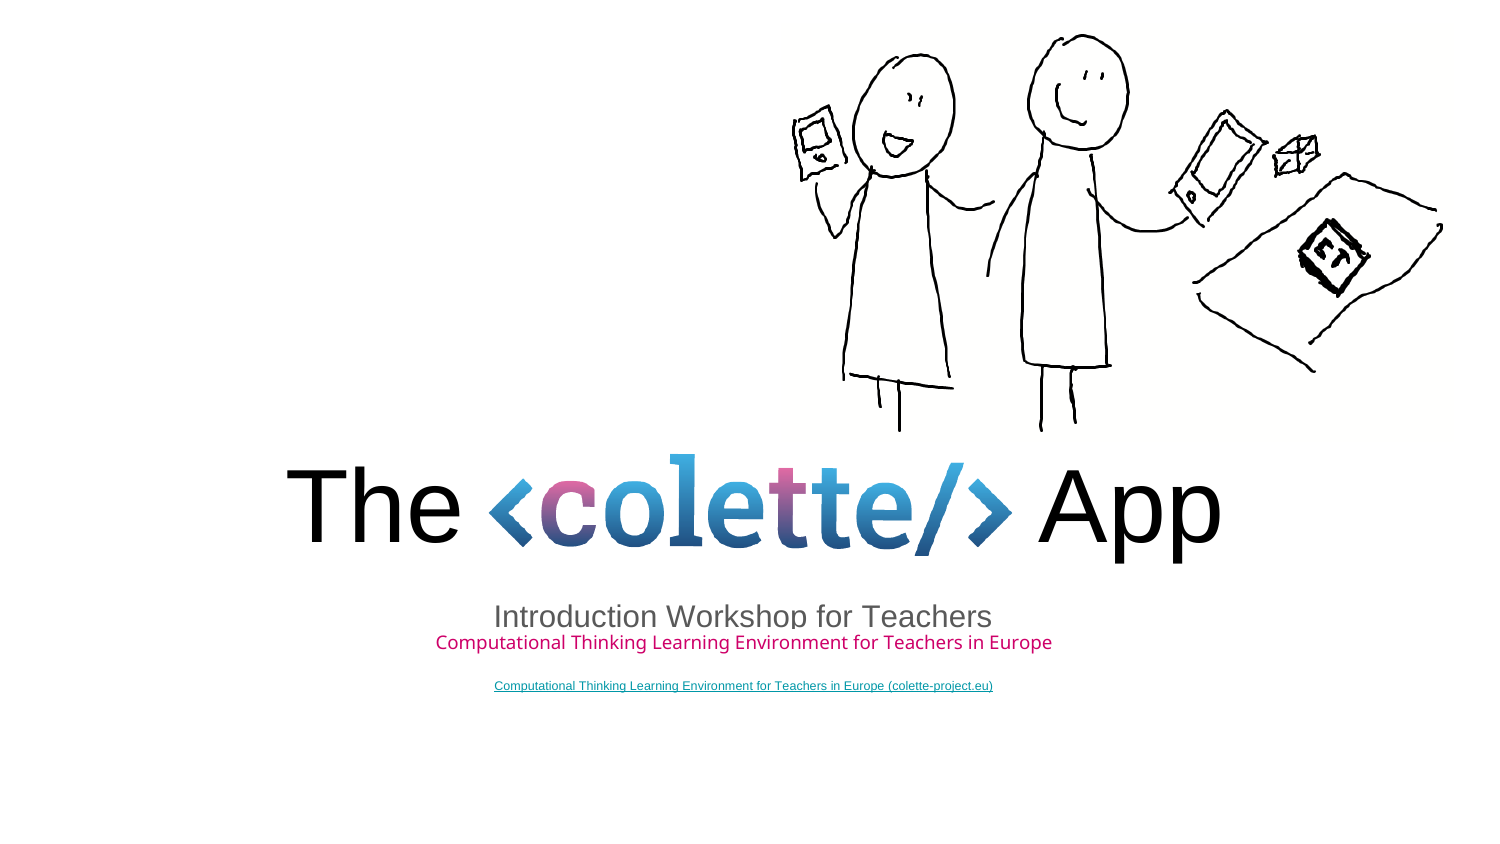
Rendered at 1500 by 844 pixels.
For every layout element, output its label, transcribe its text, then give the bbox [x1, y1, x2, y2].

title The <colette/> App [199, 420, 406, 580]
picture [406, 23, 1454, 619]
subtitle Introduction Workshop for Teachers Computational Thinking Learning Environment for Teachers in Europe Computational Thinking Learning Environment for Teachers in Europe (colette-project.eu) [44, 590, 1443, 721]
title The <colette/> App [1094, 442, 1311, 580]
